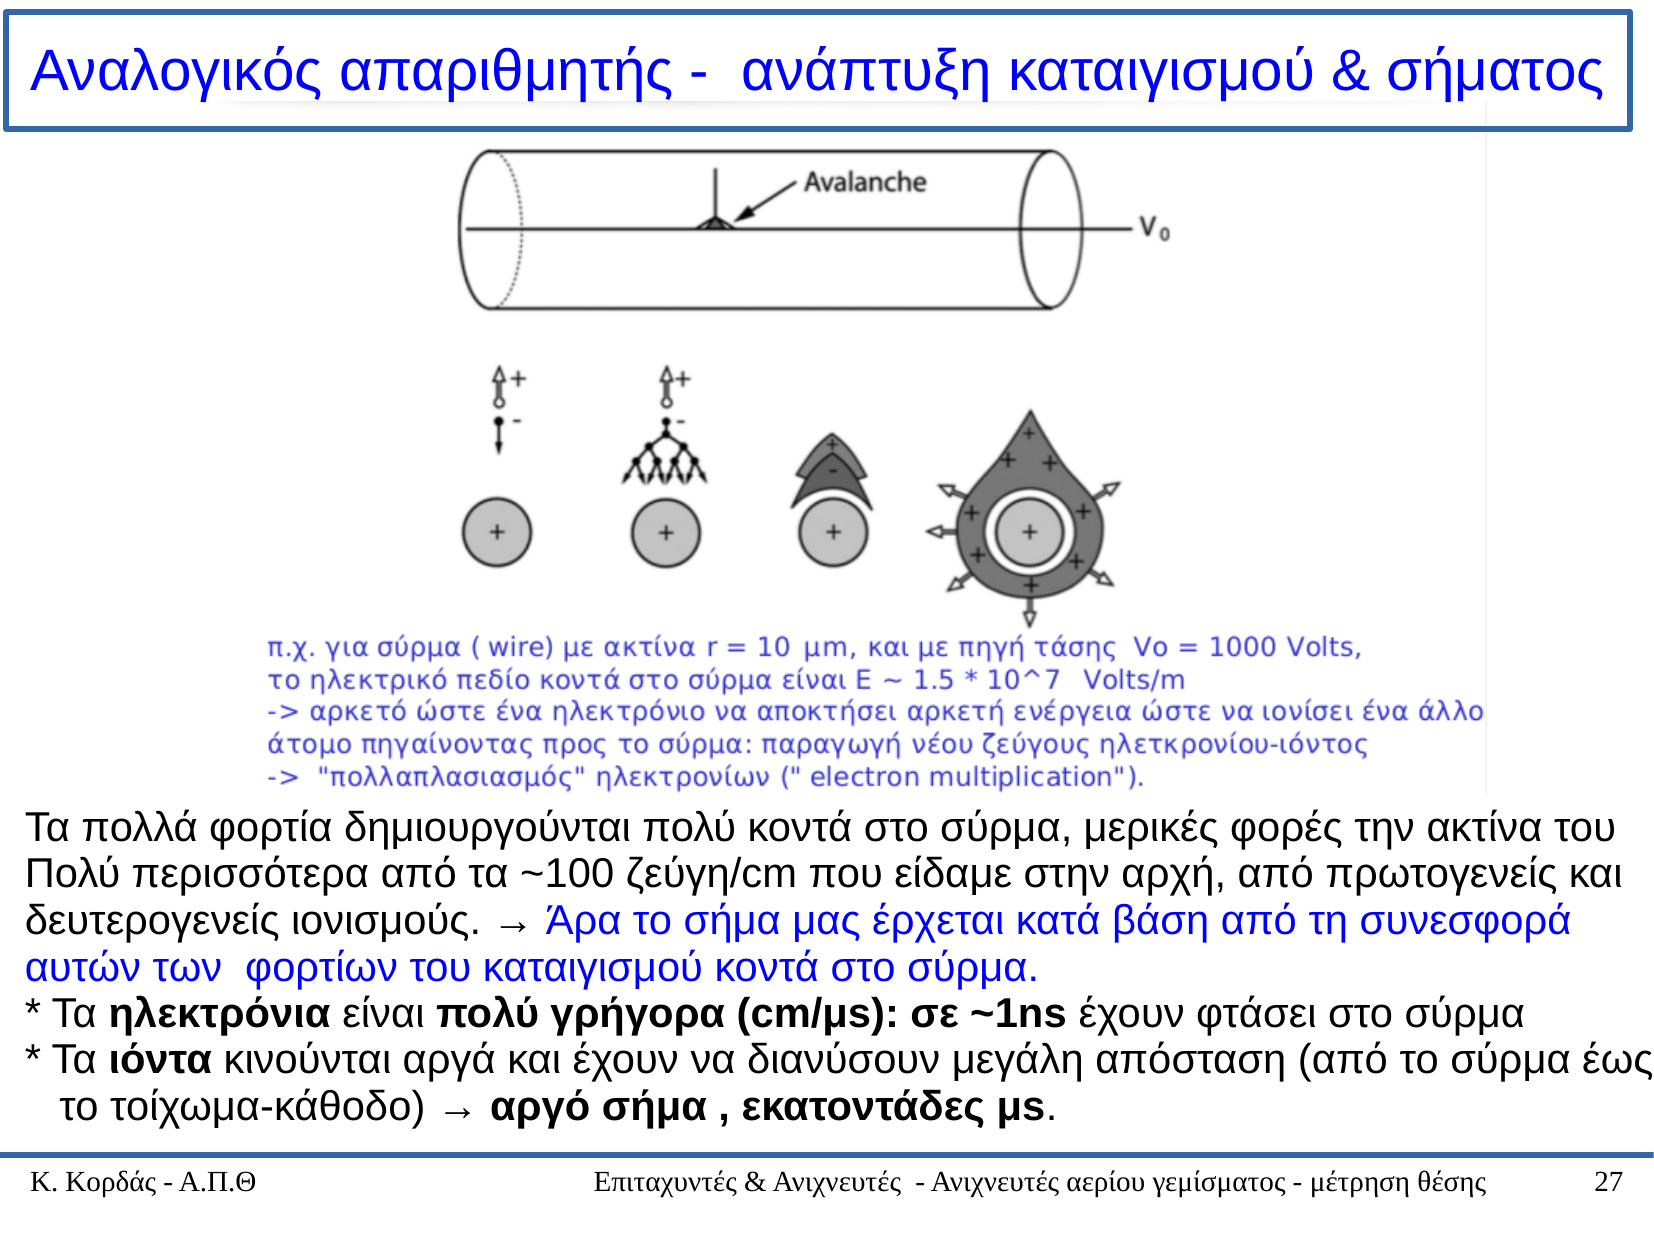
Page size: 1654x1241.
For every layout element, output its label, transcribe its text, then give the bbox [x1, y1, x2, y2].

text_box Τα πολλά φορτία δημιουργούνται πολύ κοντά στο σύρμα, μερικές φορές την ακτίνα του Πολύ περισσότερα από τα ~100 ζεύγη/cm που είδαμε στην αρχή, από πρωτογενείς και δευτερογενείς ιονισμούς. → Άρα το σήμα μας έρχεται κατά βάση από τη συνεσφορά αυτών των φορτίων του καταιγισμού κοντά στο σύρμα. * Τα ηλεκτρόνια είναι πολύ γρήγορα (cm/μs): σε ~1ns έχουν φτάσει στο σύρμα * Τα ιόντα κινούνται αργά και έχουν να διανύσουν μεγάλη απόσταση (από το σύρμα έως το τοίχωμα-κάθοδο) → αργό σήμα , εκατοντάδες μs. [10, 796, 1654, 1141]
picture [194, 132, 1487, 794]
title Αναλογικός απαριθμητής - ανάπτυξη καταιγισμού & σήματος [6, 12, 1630, 130]
